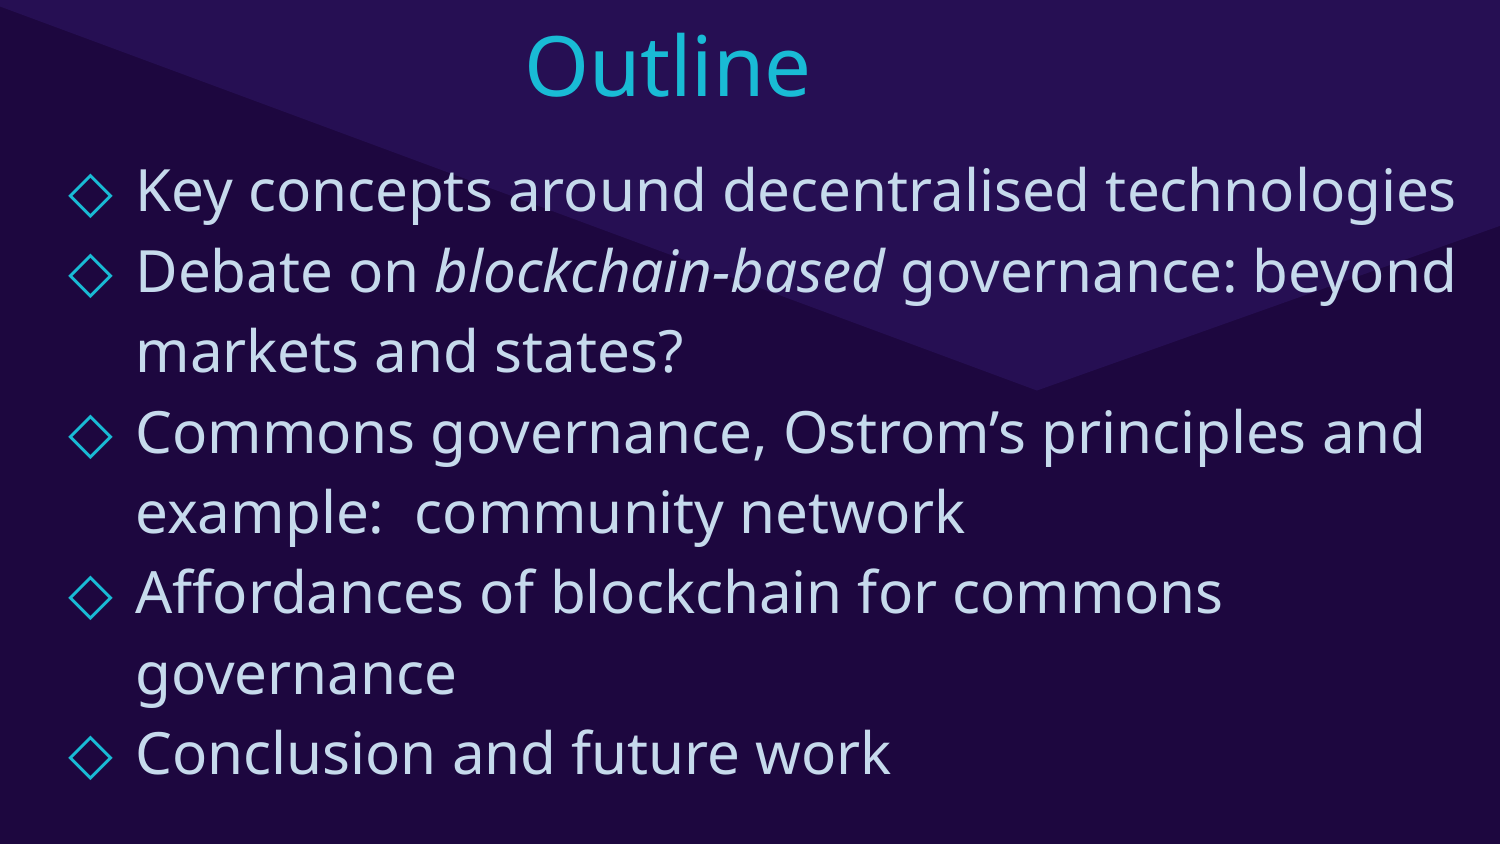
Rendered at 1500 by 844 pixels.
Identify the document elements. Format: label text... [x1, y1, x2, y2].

list Key concepts around decentralised technologies Debate on blockchain-based governance: beyond markets and states? Commons governance, Ostrom’s principles and example: community network Affordances of blockchain for commons governance Conclusion and future work [45, 128, 1479, 777]
title Outline [509, 22, 981, 128]
